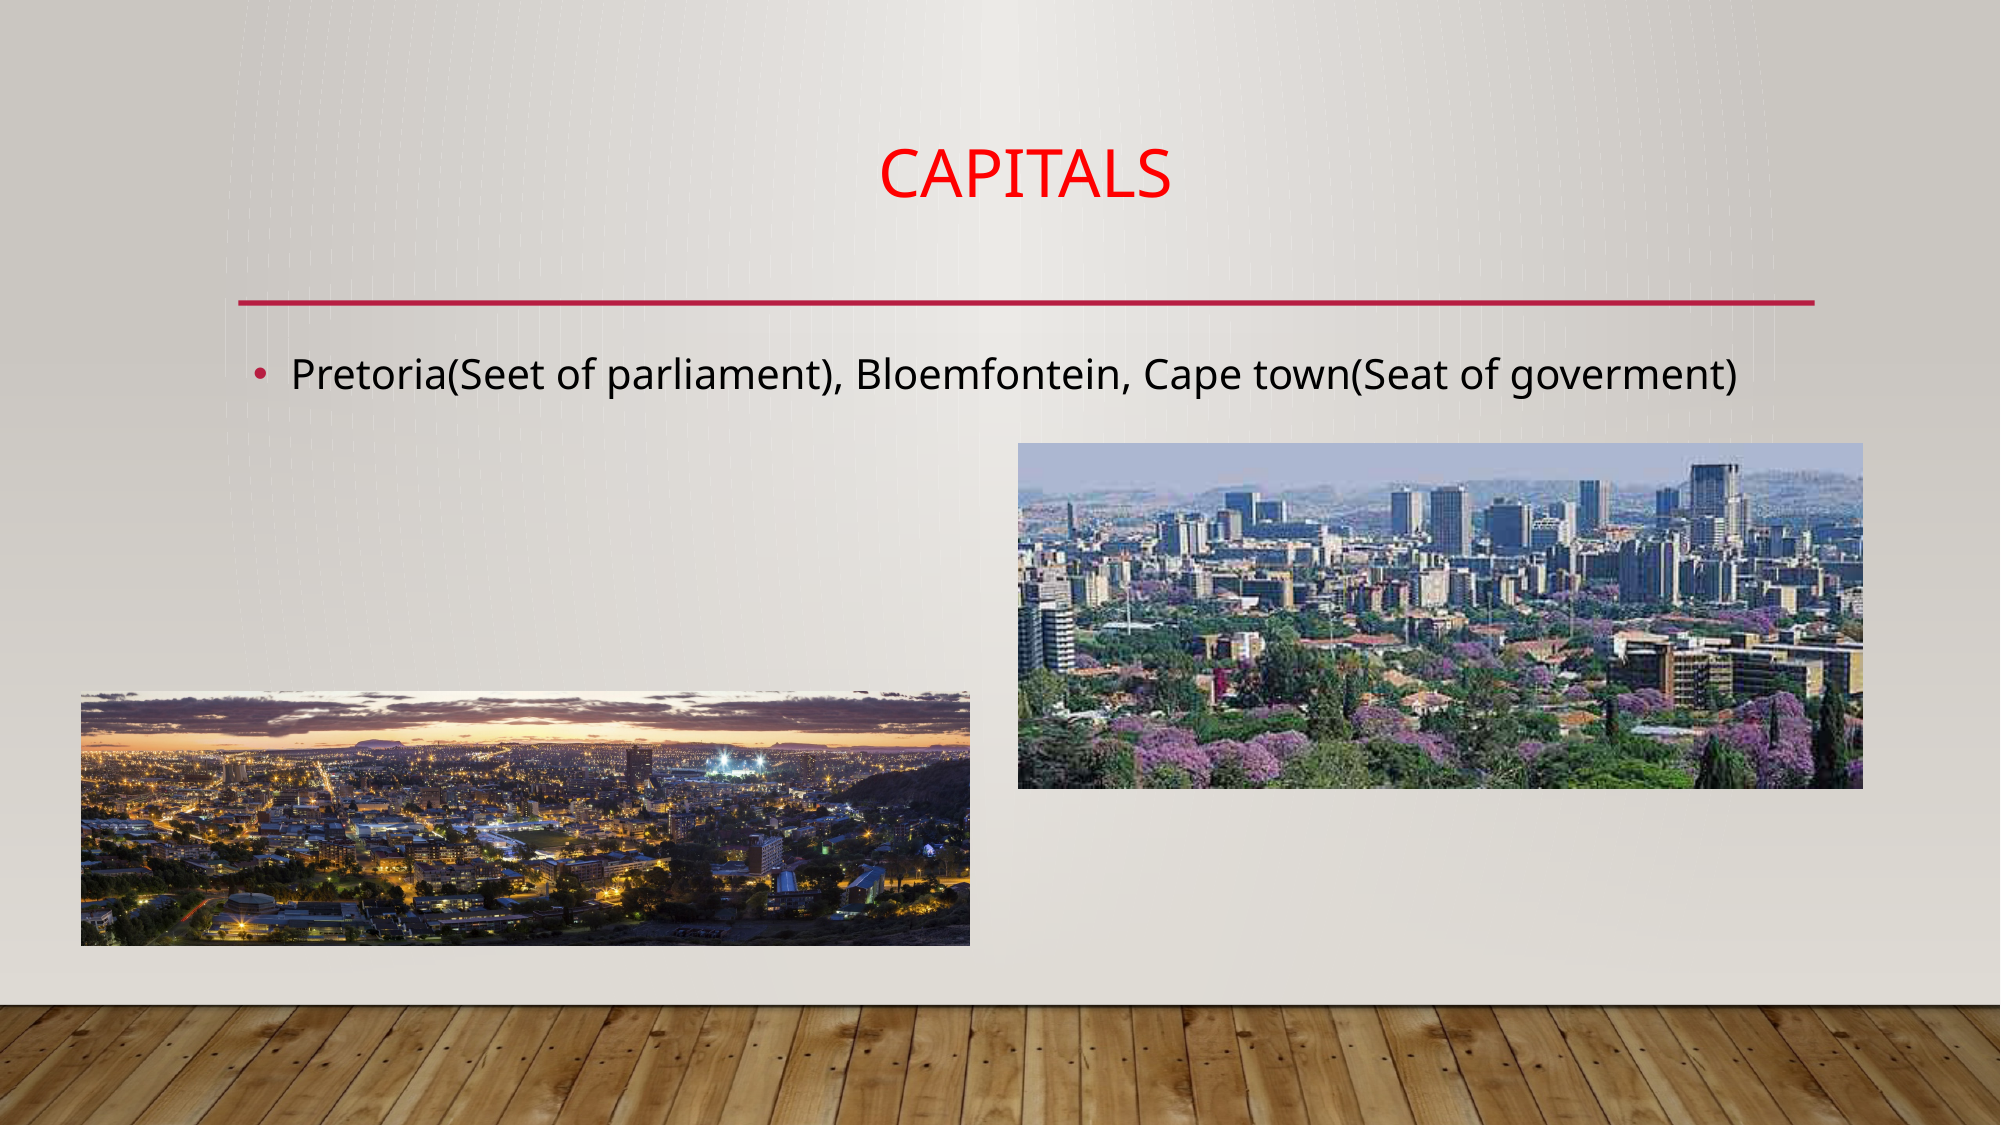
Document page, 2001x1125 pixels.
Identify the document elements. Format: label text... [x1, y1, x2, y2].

picture [81, 691, 970, 946]
list Pretoria(Seet of parliament), Bloemfontein, Cape town(Seat of goverment) [238, 330, 1814, 897]
picture [0, 1005, 2000, 1125]
title CAPITALS [238, 131, 1814, 305]
picture [1018, 443, 1863, 789]
